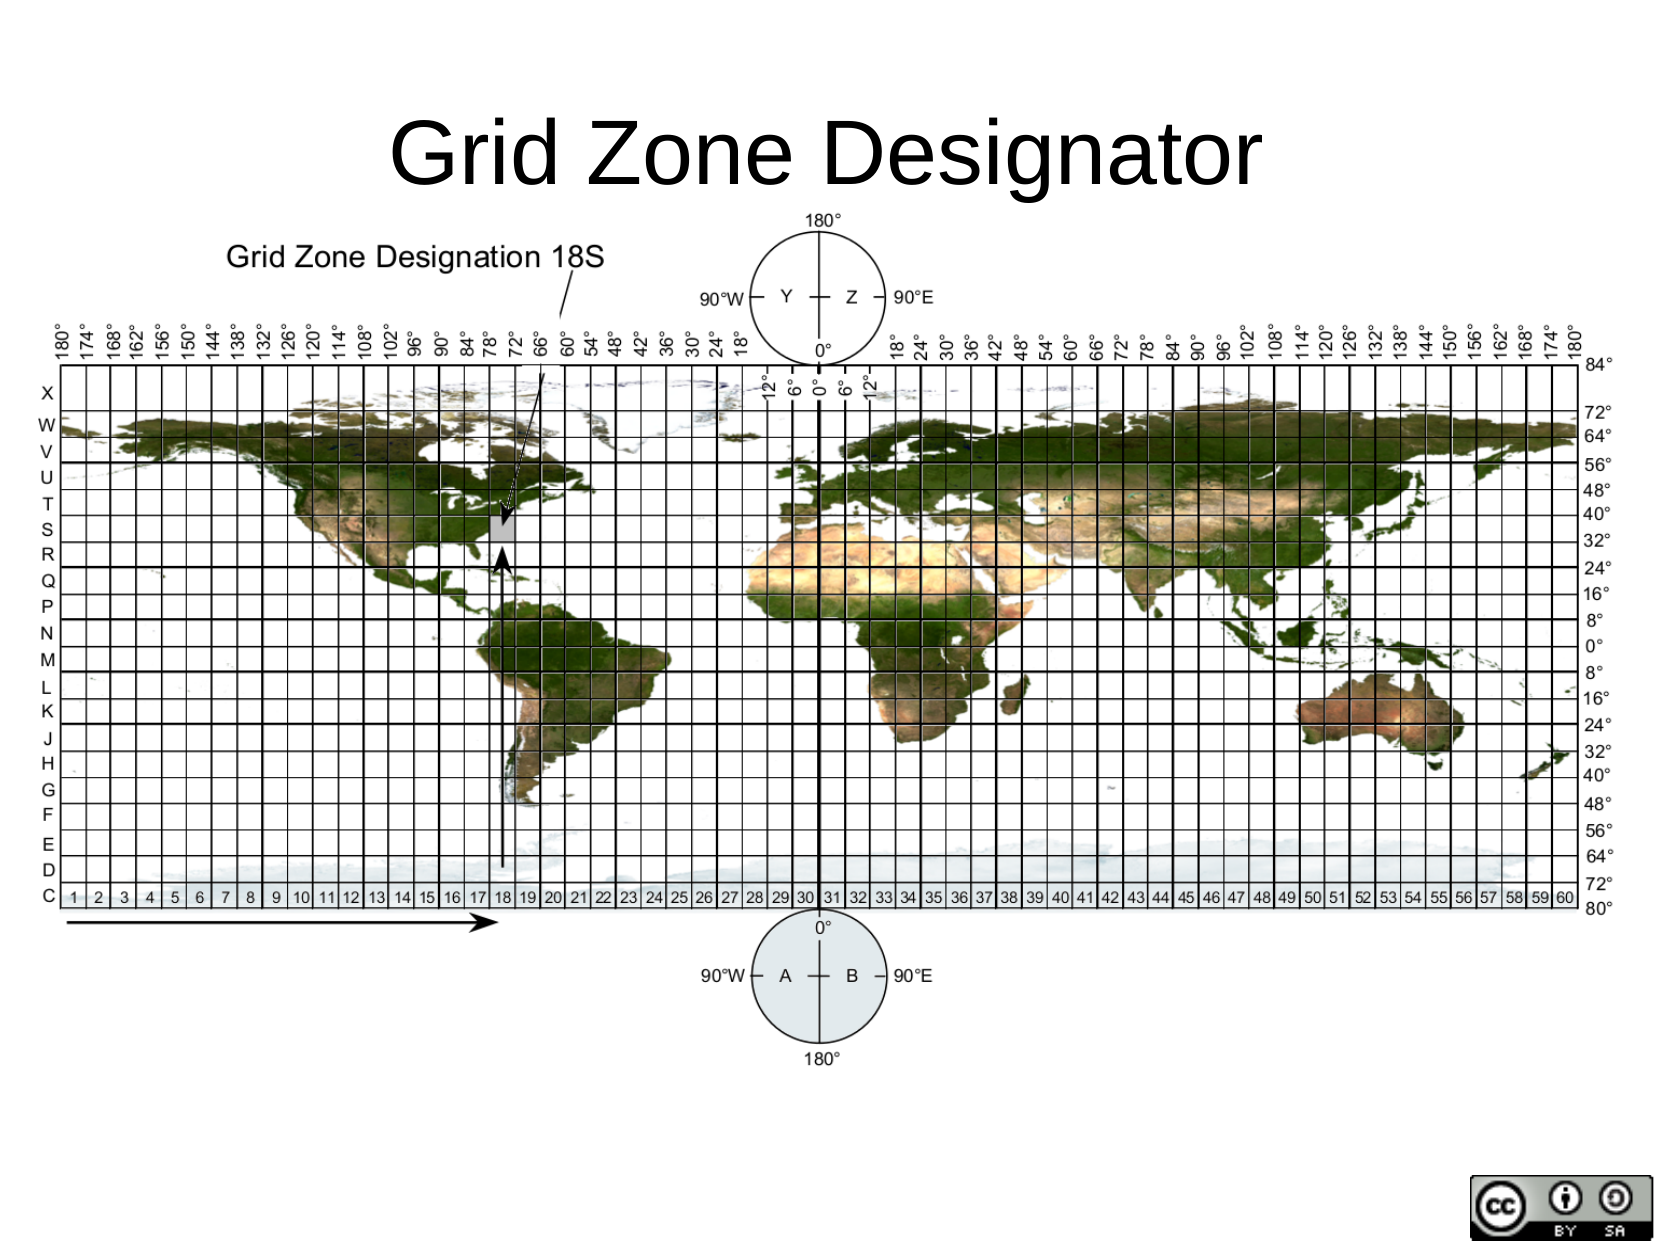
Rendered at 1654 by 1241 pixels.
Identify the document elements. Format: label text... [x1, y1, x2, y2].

title Grid Zone Designator [82, 49, 1571, 257]
picture [8, 168, 1654, 1094]
picture [1470, 1175, 1654, 1241]
